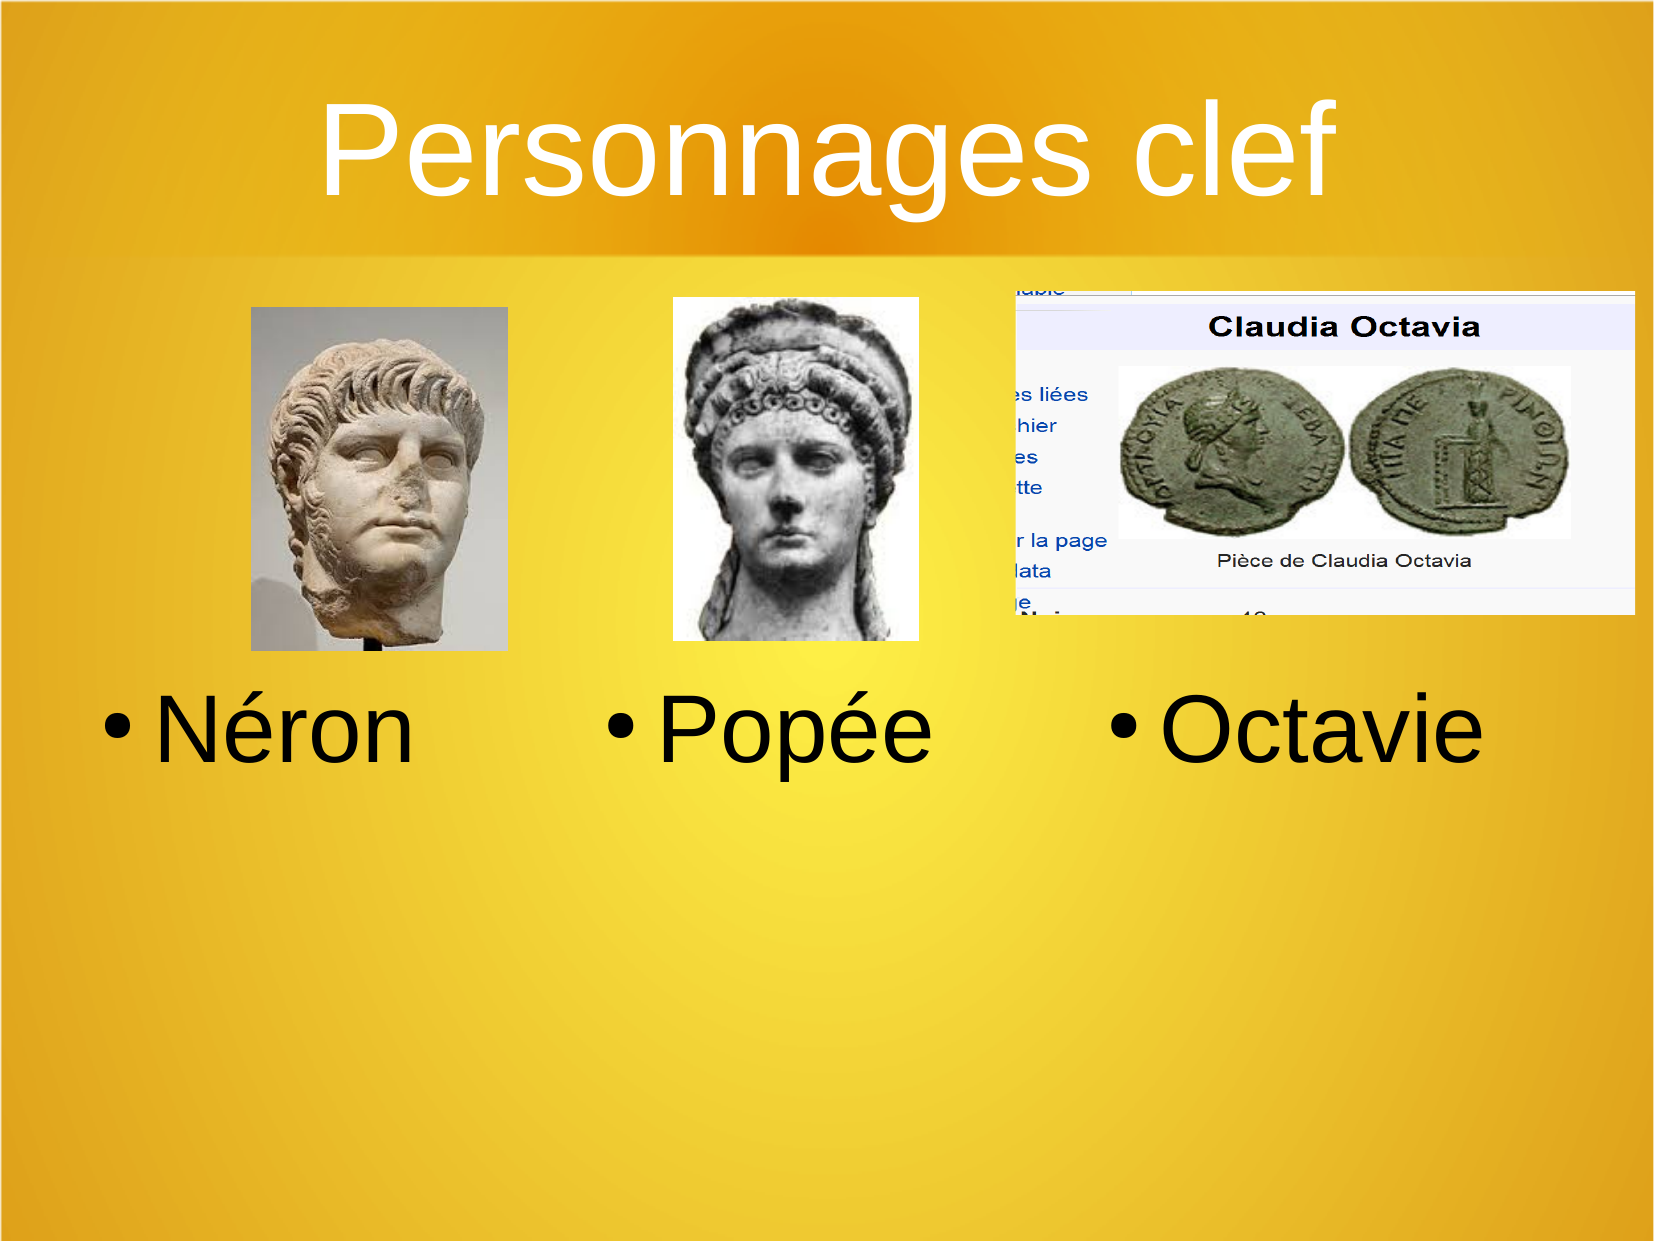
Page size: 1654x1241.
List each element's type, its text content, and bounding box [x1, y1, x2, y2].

list Octavie [1088, 674, 1569, 1018]
list Popée [585, 674, 1065, 1018]
title Personnages clef [82, 47, 1571, 252]
picture [0, 0, 1654, 1241]
list Néron [82, 674, 562, 1018]
